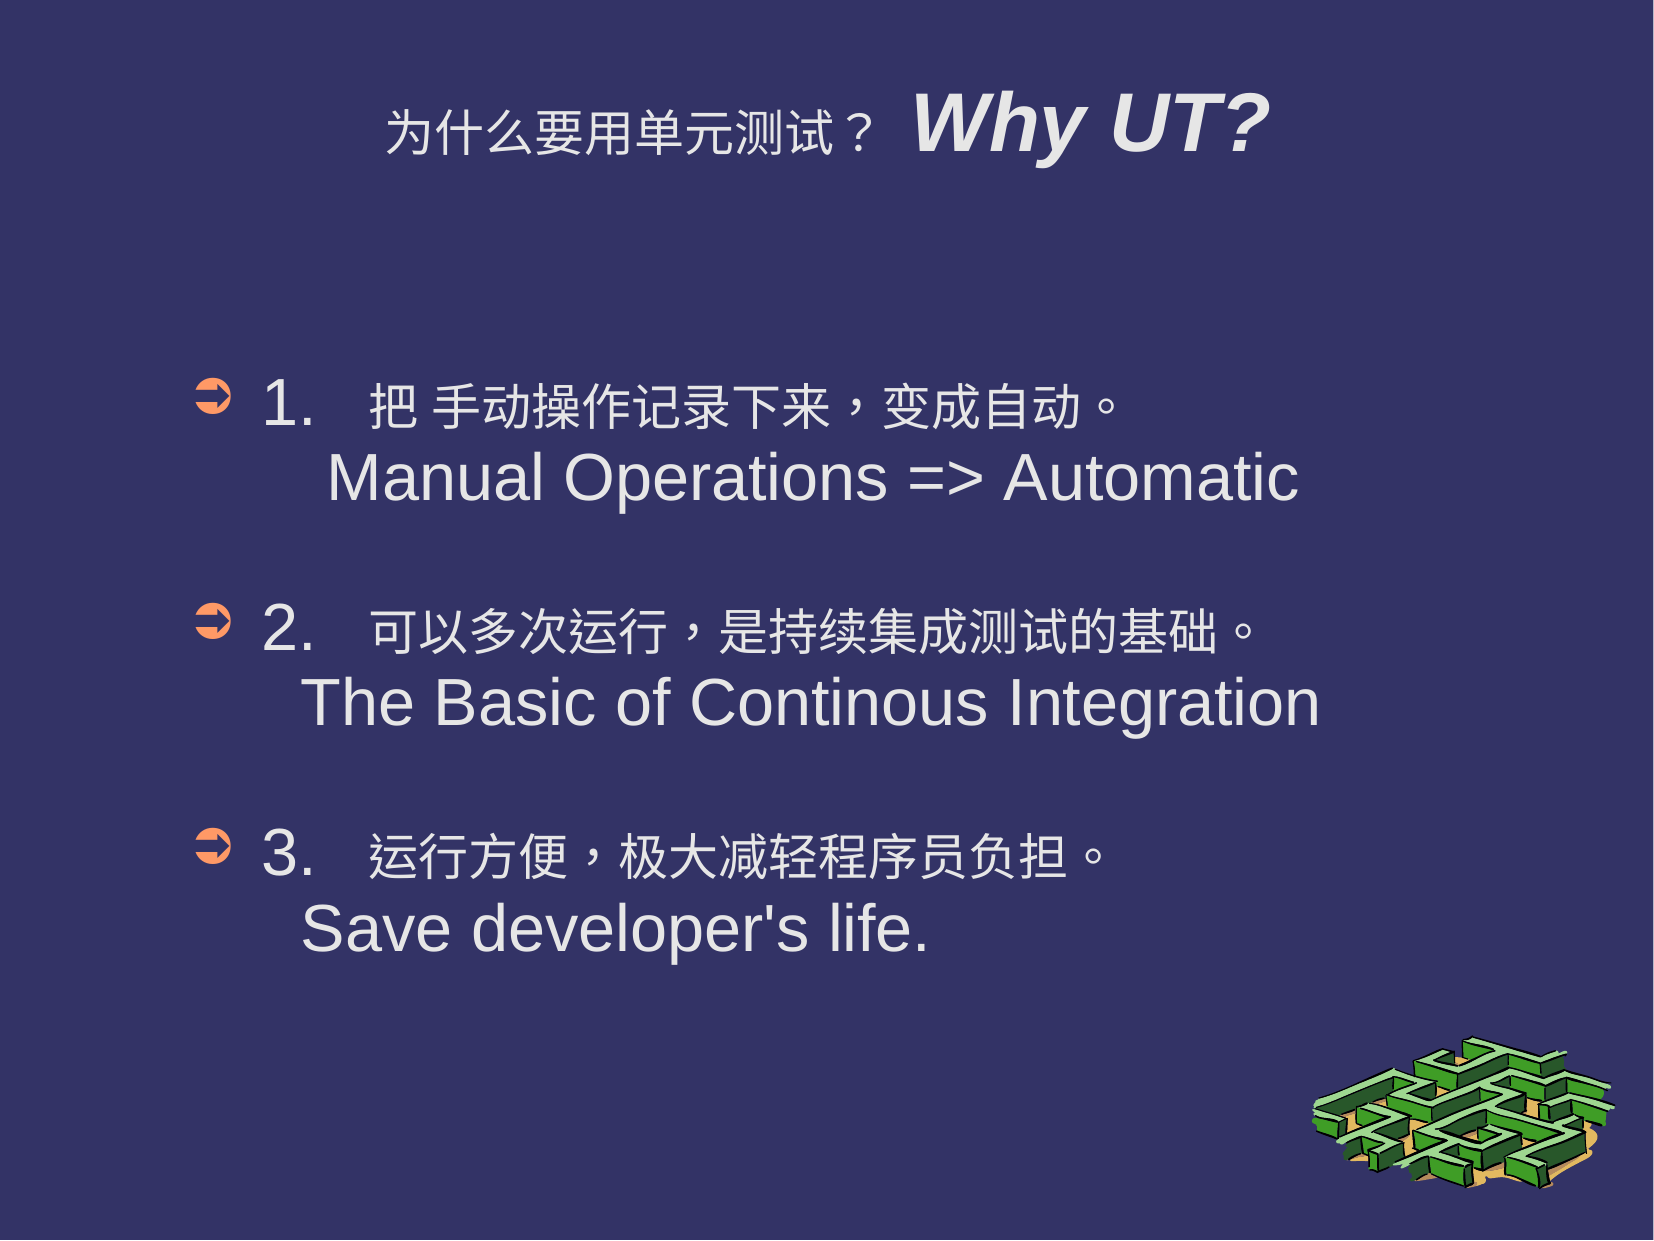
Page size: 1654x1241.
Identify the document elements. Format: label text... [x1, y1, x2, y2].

list 1. 把 手动操作记录下来，变成自动。 Manual Operations => Automatic 2. 可以多次运行，是持续集成测试的基础。 The Basic of Continous Integration 3. 运行方便，极大减轻程序员负担。 Save developer's life. [178, 364, 1570, 1184]
title 为什么要用单元测试？ Why UT? [121, 19, 1534, 227]
